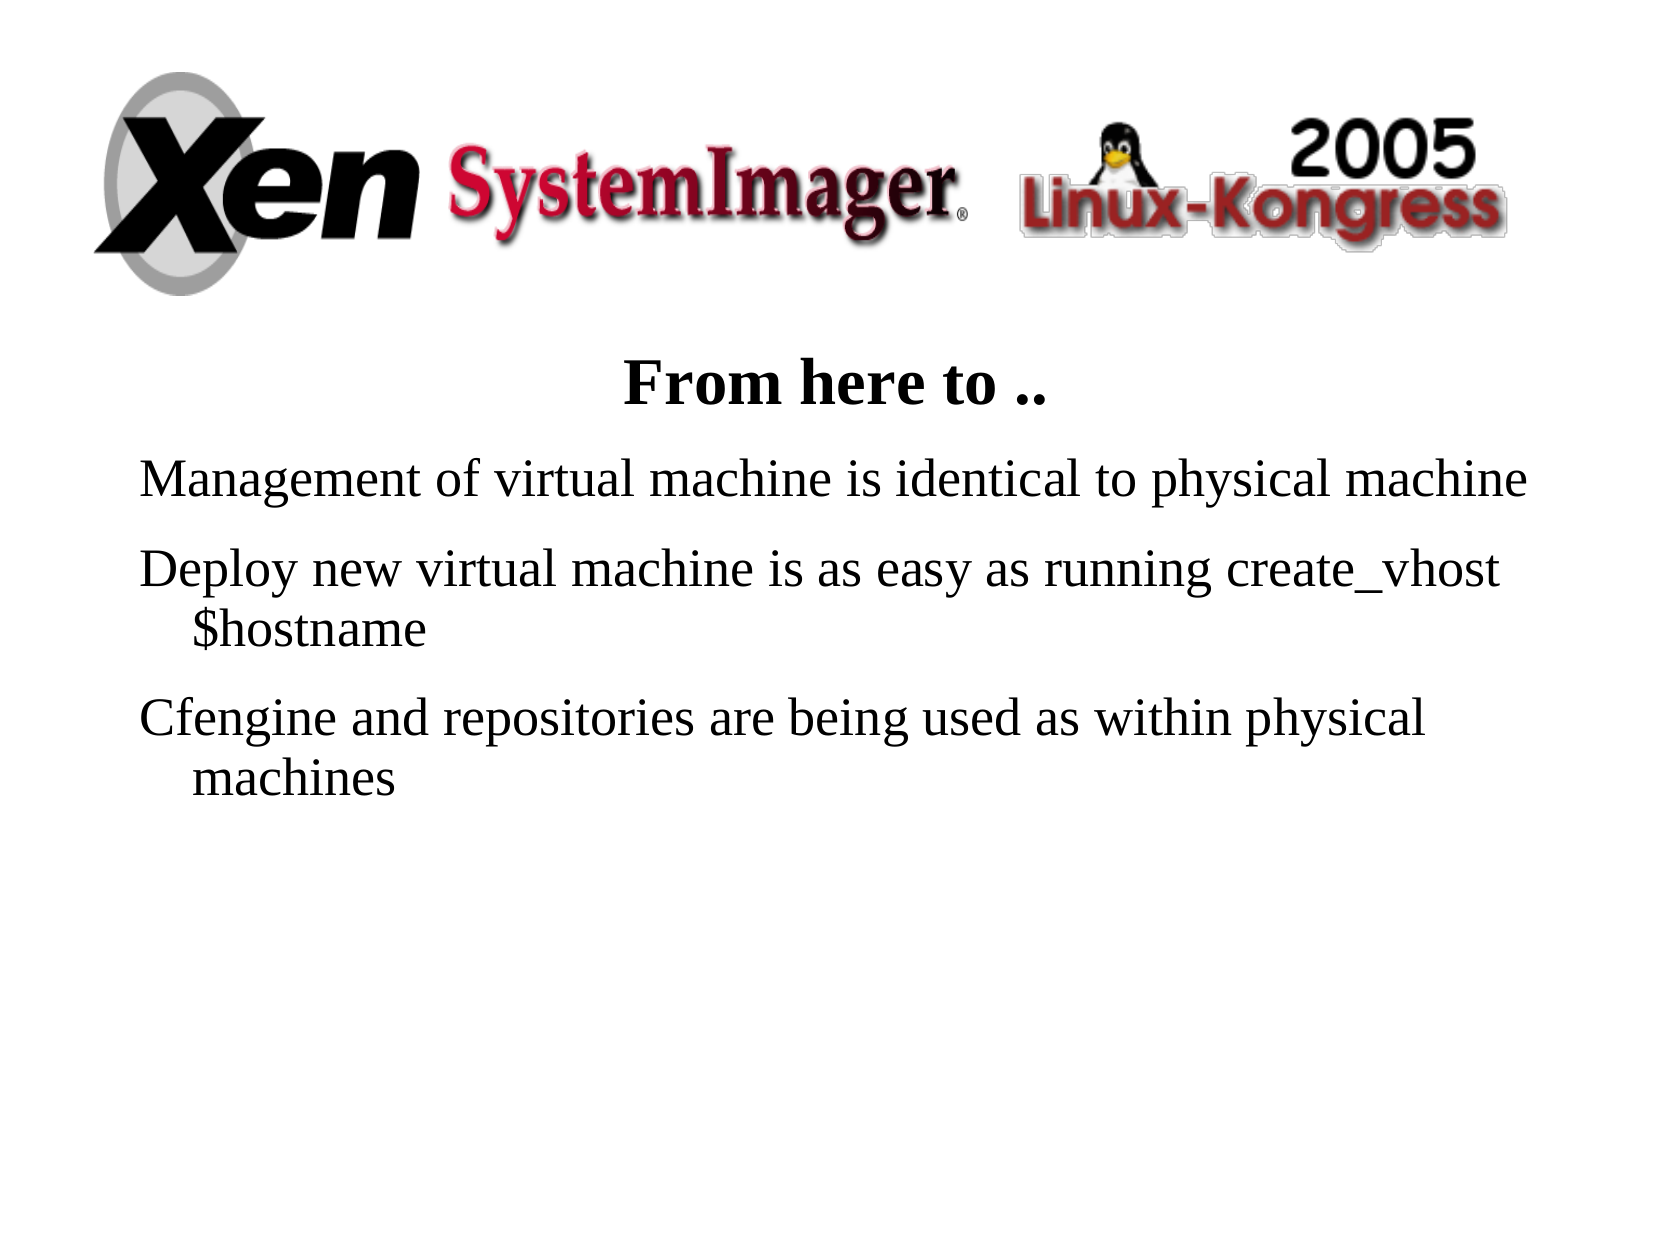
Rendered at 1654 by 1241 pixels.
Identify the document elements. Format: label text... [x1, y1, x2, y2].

picture [445, 132, 971, 254]
picture [93, 72, 420, 296]
list From here to .. Management of virtual machine is identical to physical machine Deploy new virtual machine is as easy as running create_vhost $hostname Cfengine and repositories are being used as within physical machines [121, 344, 1534, 1127]
picture [1006, 106, 1524, 265]
